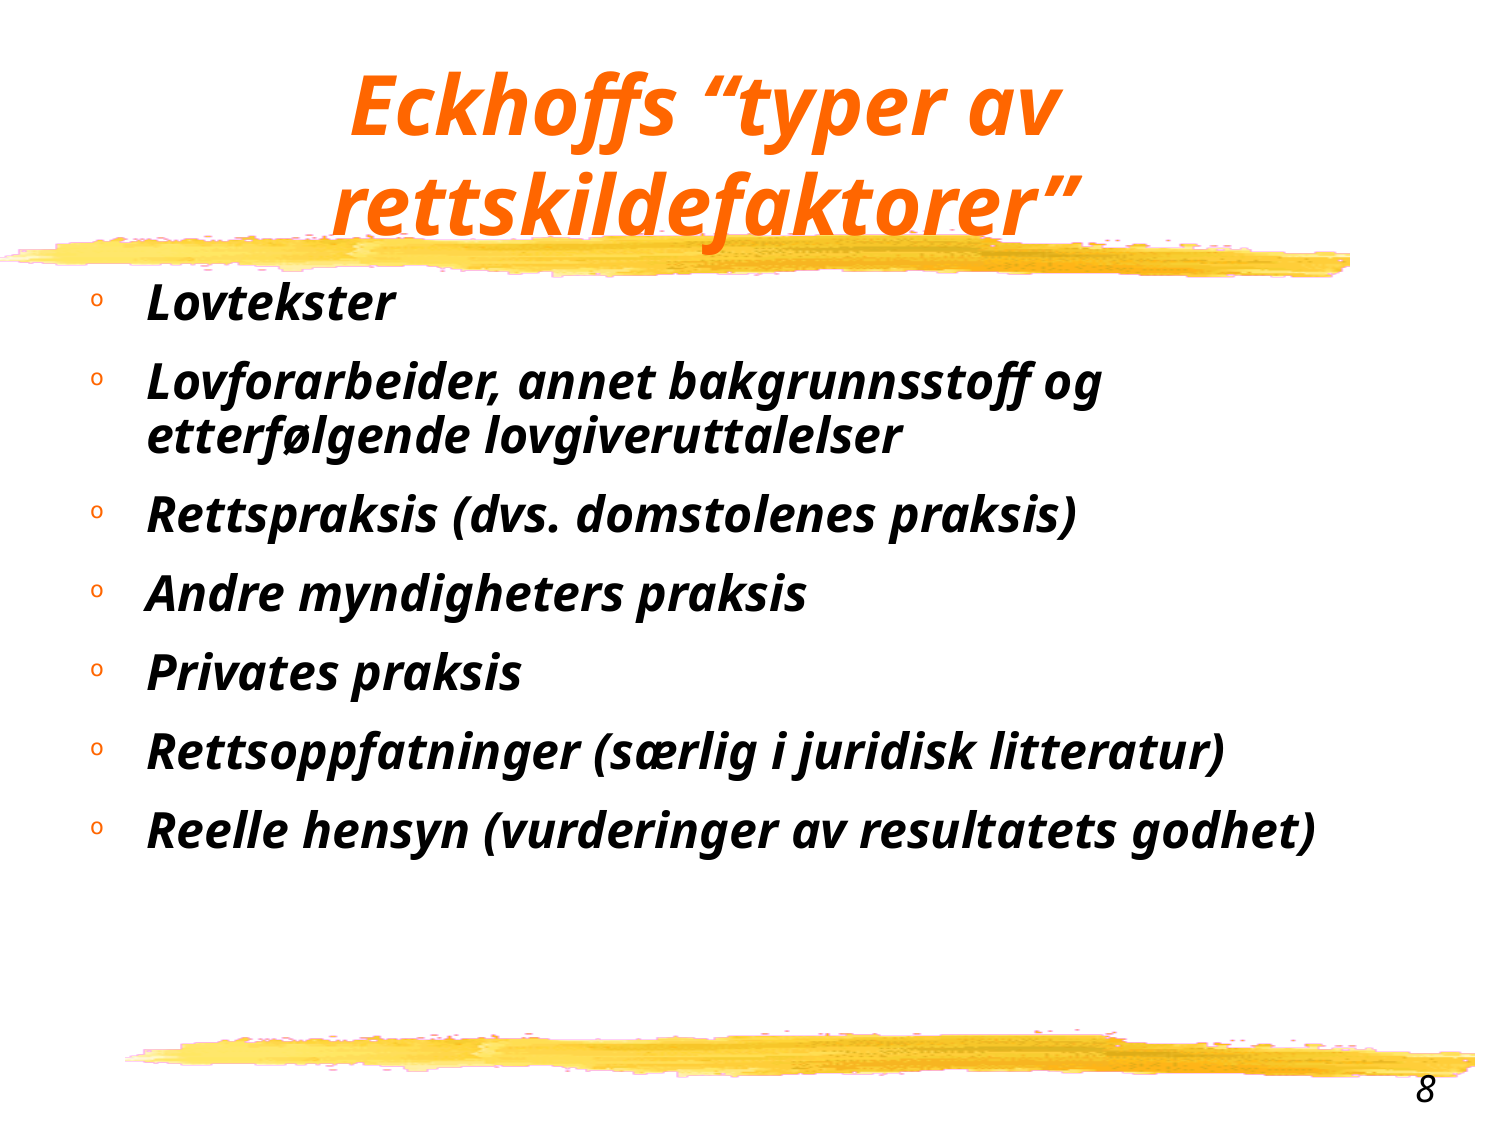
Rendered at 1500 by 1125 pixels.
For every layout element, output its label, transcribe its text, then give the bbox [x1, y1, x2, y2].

slide_number <number> [1400, 1050, 1500, 1125]
list Lovtekster Lovforarbeider, annet bakgrunnsstoff og etterfølgende lovgiveruttalelser Rettspraksis (dvs. domstolenes praksis) Andre myndigheters praksis Privates praksis Rettsoppfatninger (særlig i juridisk litteratur) Reelle hensyn (vurderinger av resultatets godhet) [75, 262, 1417, 954]
title Eckhoffs “typer av rettskildefaktorer” [66, 37, 1342, 225]
picture [0, 224, 1350, 288]
picture [125, 1024, 1475, 1088]
